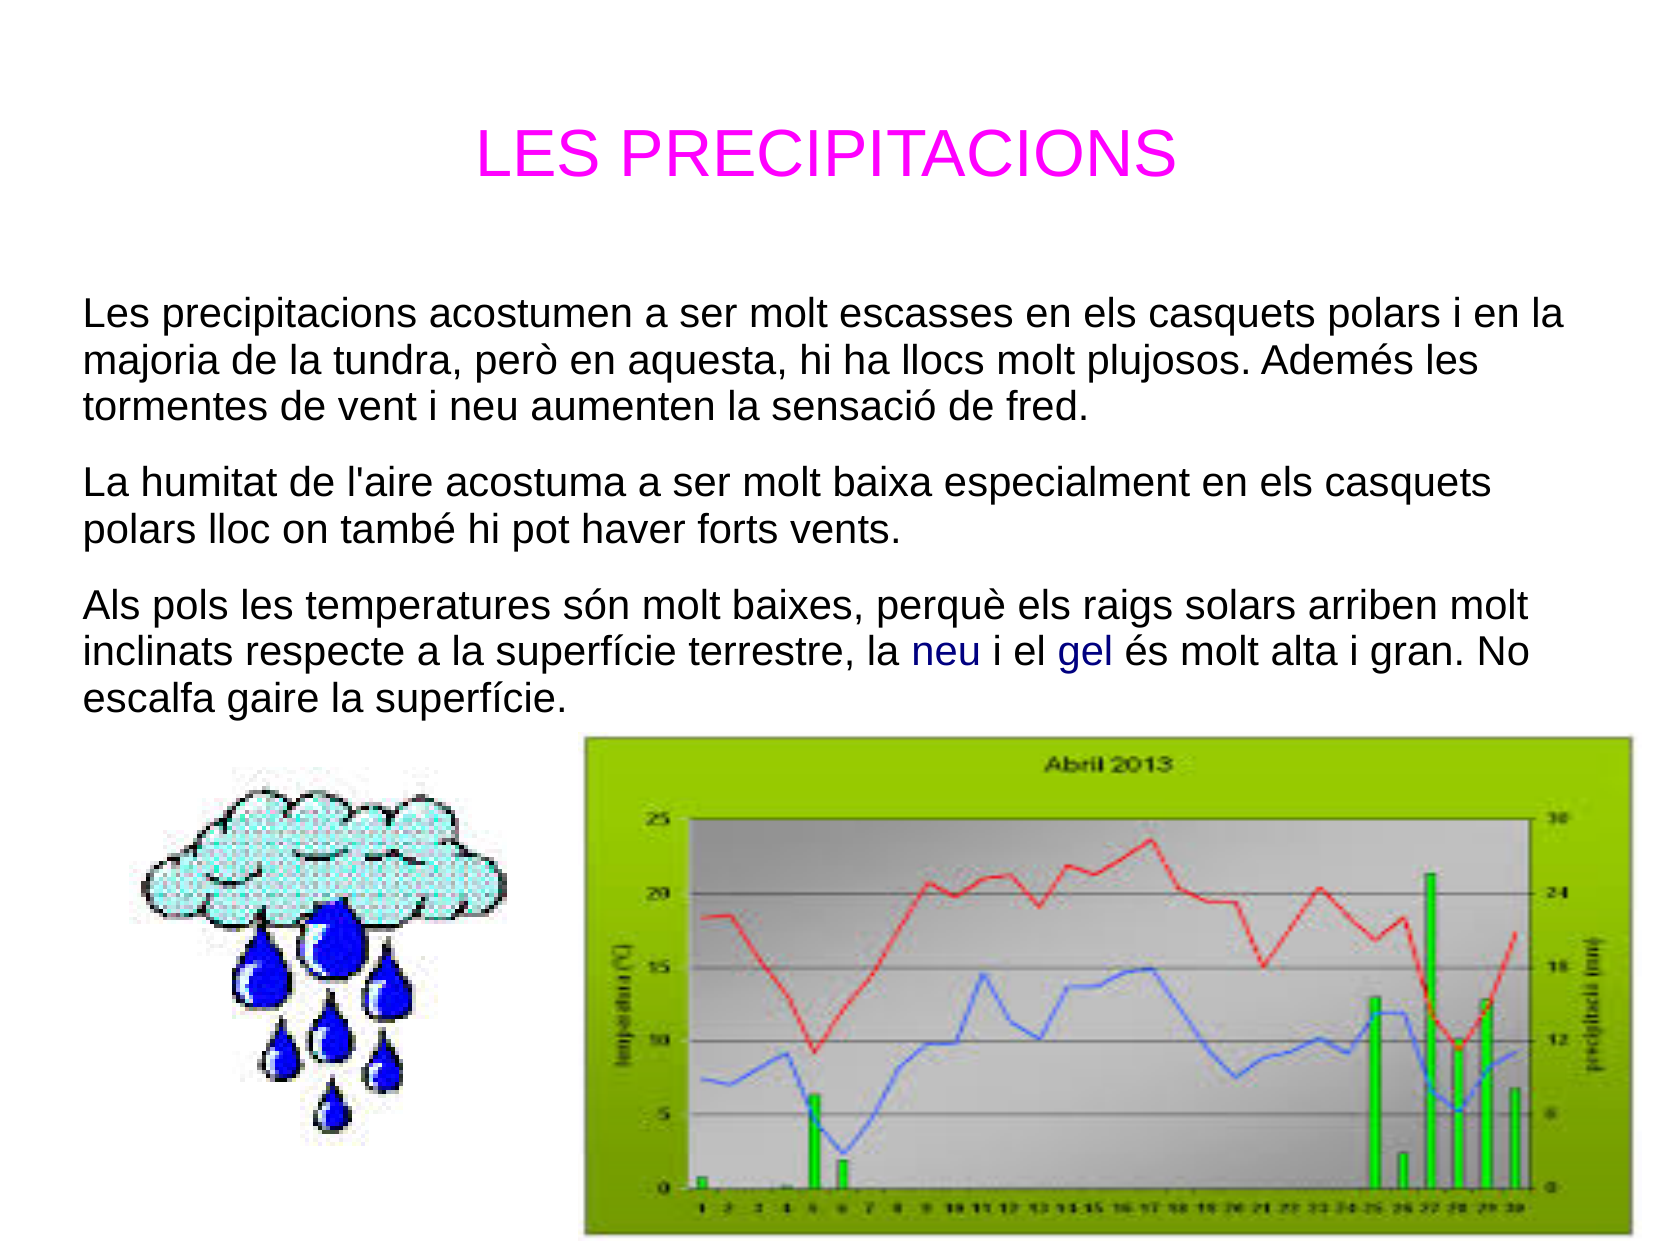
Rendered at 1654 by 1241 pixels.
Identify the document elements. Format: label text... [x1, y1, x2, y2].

title LES PRECIPITACIONS [82, 49, 1571, 257]
picture [578, 732, 1642, 1241]
picture [129, 767, 520, 1146]
list Les precipitacions acostumen a ser molt escasses en els casquets polars i en la majoria de la tundra, però en aquesta, hi ha llocs molt plujosos. Ademés les tormentes de vent i neu aumenten la sensació de fred. La humitat de l'aire acostuma a ser molt baixa especialment en els casquets polars lloc on també hi pot haver forts vents. Als pols les temperatures són molt baixes, perquè els raigs solars arriben molt inclinats respecte a la superfície terrestre, la neu i el gel és molt alta i gran. No escalfa gaire la superfície. [82, 290, 1571, 1010]
